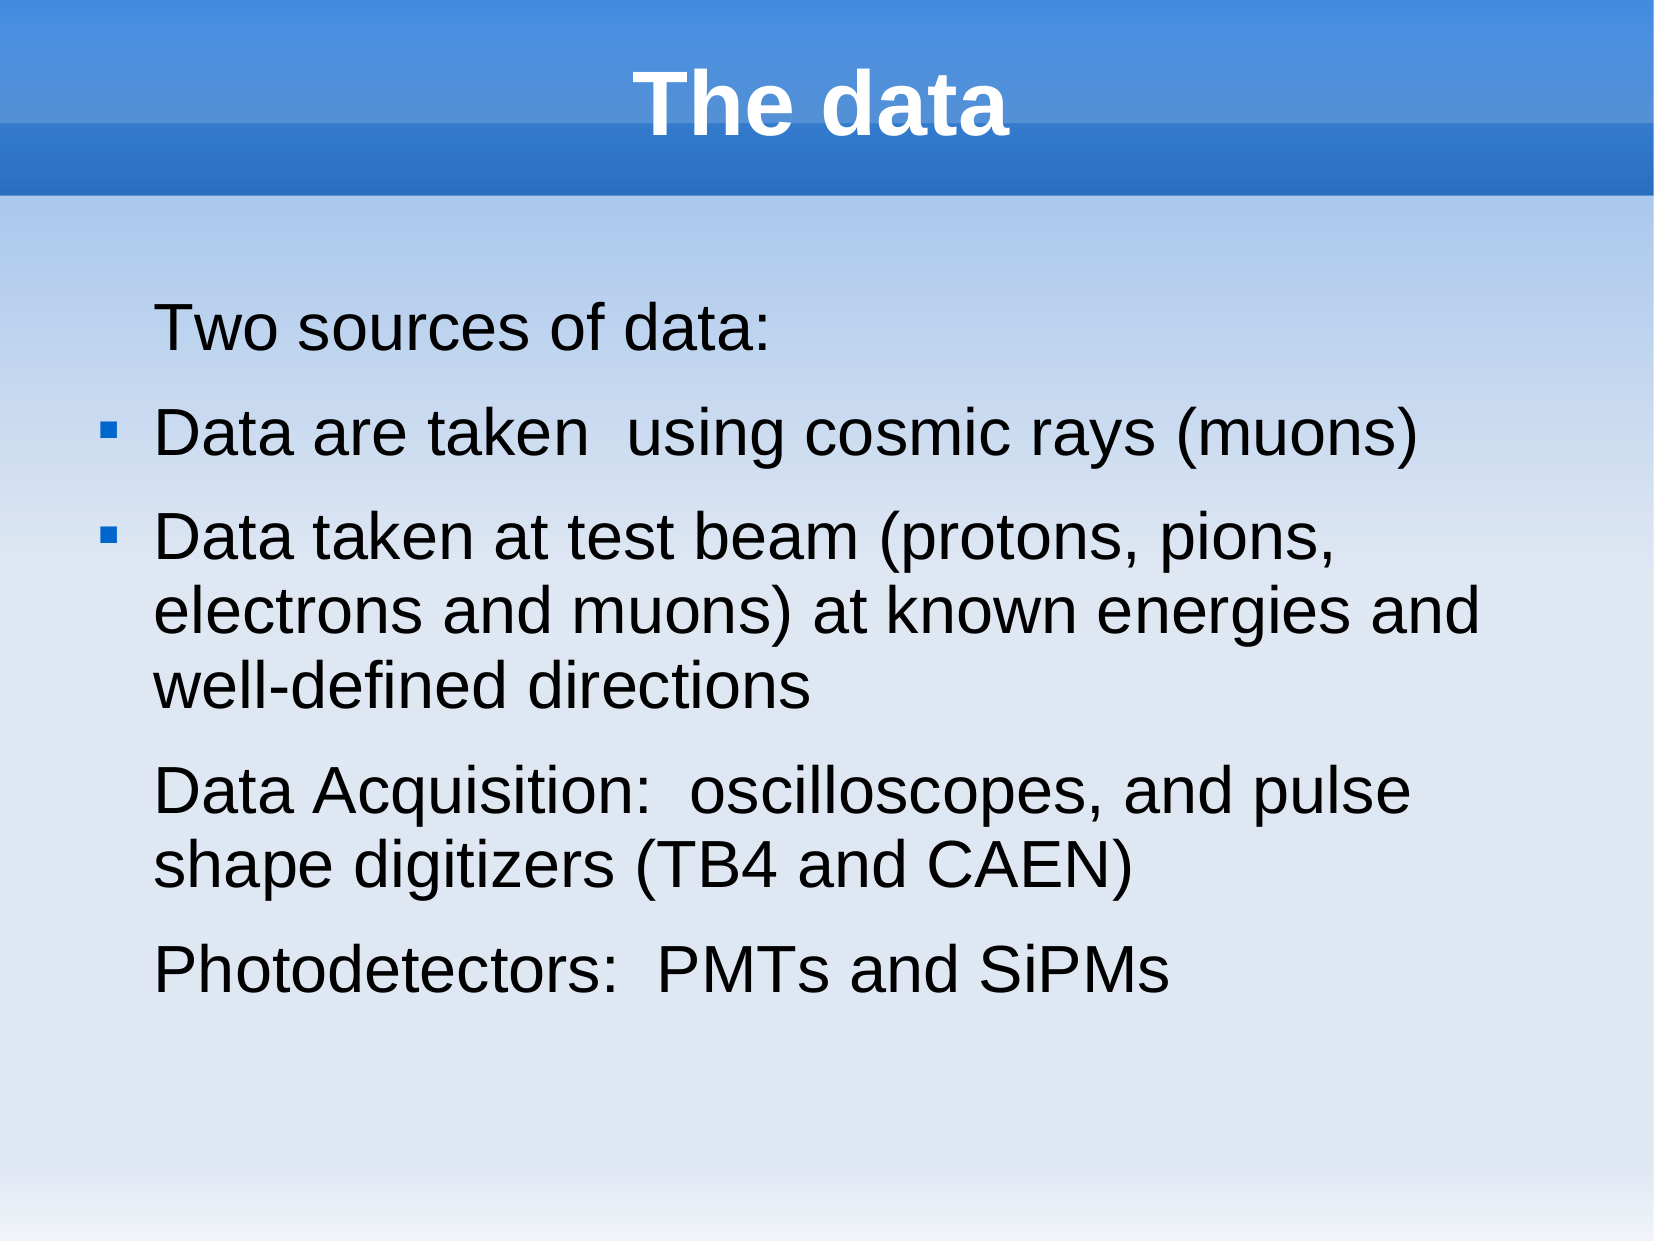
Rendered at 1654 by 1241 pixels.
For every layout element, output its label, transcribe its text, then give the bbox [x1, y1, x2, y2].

title The data [76, 0, 1565, 208]
list Two sources of data: Data are taken using cosmic rays (muons) Data taken at test beam (protons, pions, electrons and muons) at known energies and well-defined directions Data Acquisition: oscilloscopes, and pulse shape digitizers (TB4 and CAEN) Photodetectors: PMTs and SiPMs [82, 290, 1571, 1216]
picture [0, 0, 1654, 1241]
